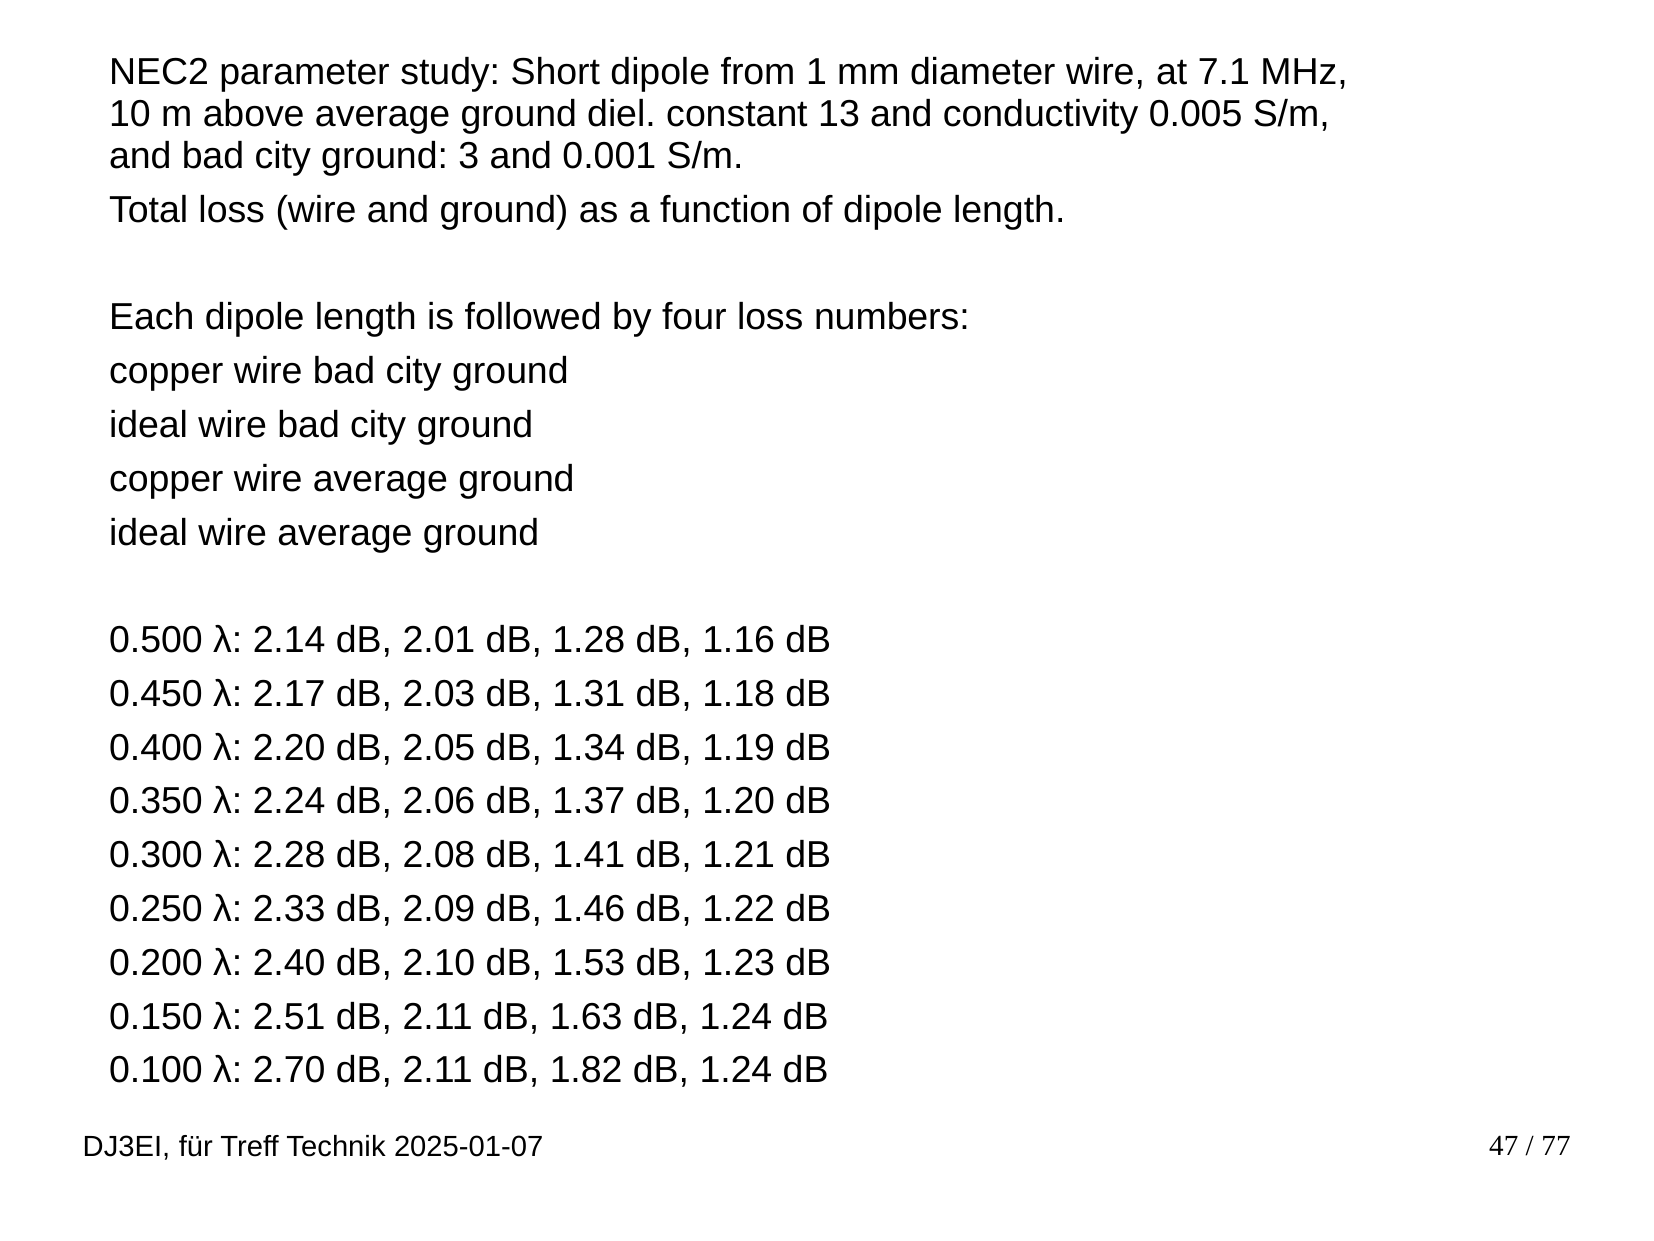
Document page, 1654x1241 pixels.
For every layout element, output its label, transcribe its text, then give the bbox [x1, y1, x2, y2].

text_box NEC2 parameter study: Short dipole from 1 mm diameter wire, at 7.1 MHz, 10 m above average ground diel. constant 13 and conductivity 0.005 S/m, and bad city ground: 3 and 0.001 S/m. Total loss (wire and ground) as a function of dipole length. Each dipole length is followed by four loss numbers: copper wire bad city ground ideal wire bad city ground copper wire average ground ideal wire average ground 0.500 λ: 2.14 dB, 2.01 dB, 1.28 dB, 1.16 dB 0.450 λ: 2.17 dB, 2.03 dB, 1.31 dB, 1.18 dB 0.400 λ: 2.20 dB, 2.05 dB, 1.34 dB, 1.19 dB 0.350 λ: 2.24 dB, 2.06 dB, 1.37 dB, 1.20 dB 0.300 λ: 2.28 dB, 2.08 dB, 1.41 dB, 1.21 dB 0.250 λ: 2.33 dB, 2.09 dB, 1.46 dB, 1.22 dB 0.200 λ: 2.40 dB, 2.10 dB, 1.53 dB, 1.23 dB 0.150 λ: 2.51 dB, 2.11 dB, 1.63 dB, 1.24 dB 0.100 λ: 2.70 dB, 2.11 dB, 1.82 dB, 1.24 dB [94, 43, 1560, 1099]
